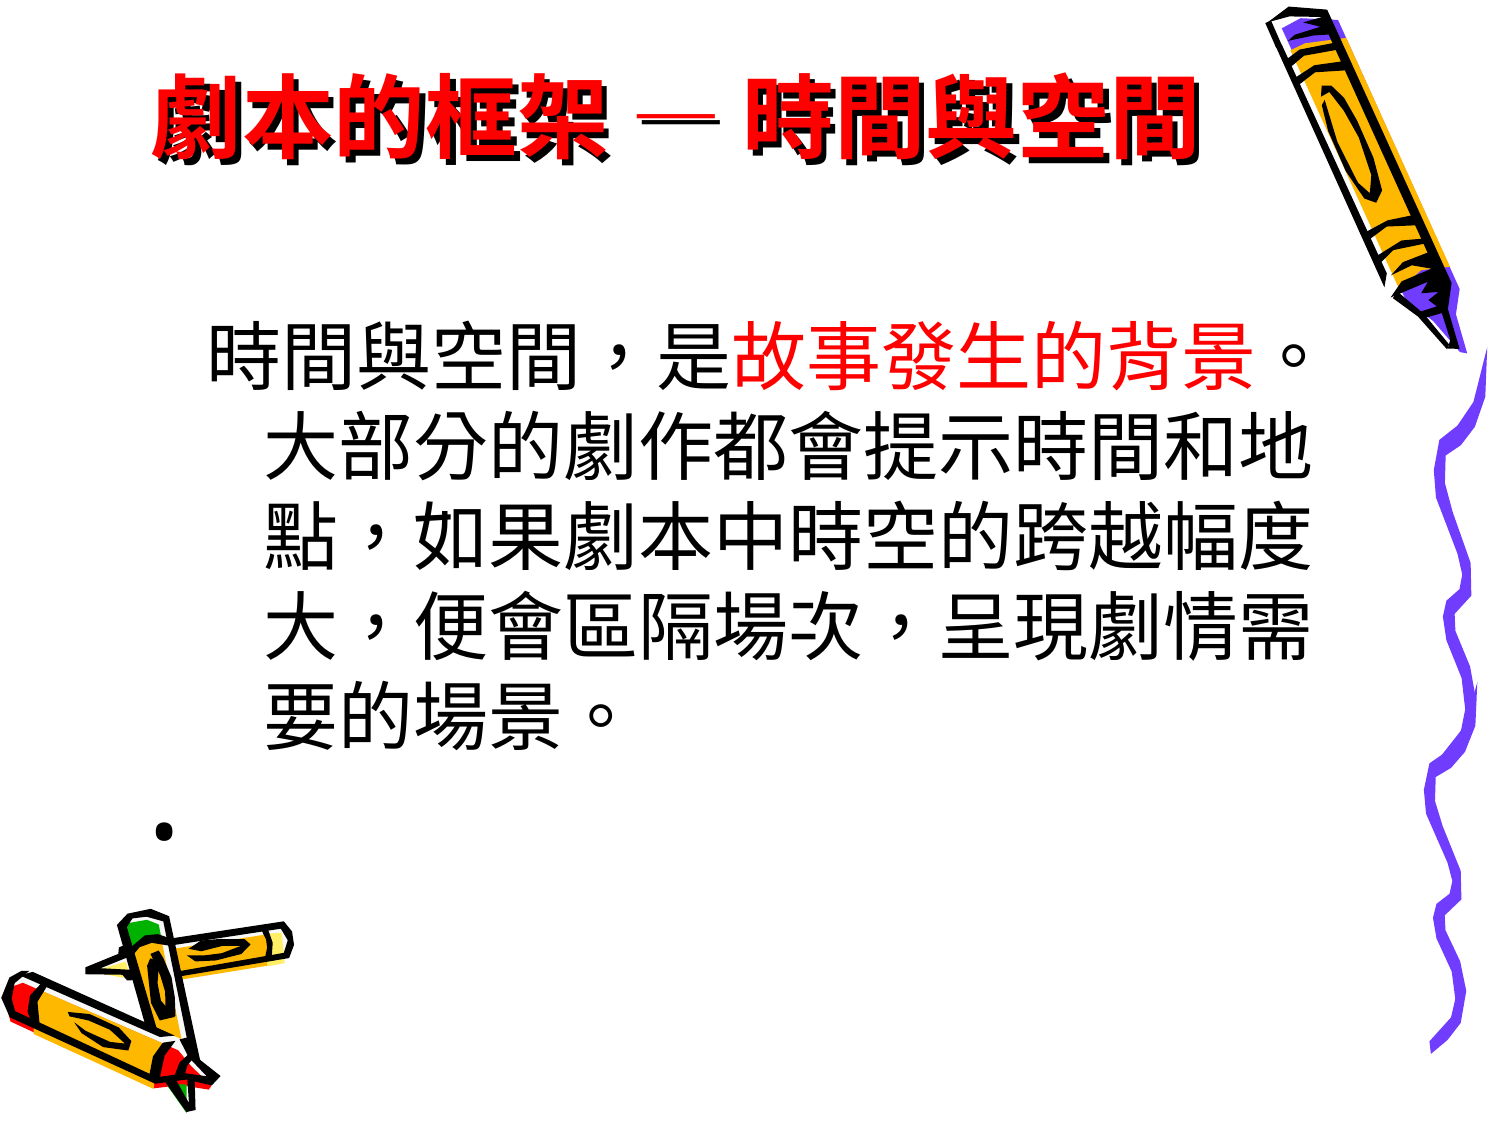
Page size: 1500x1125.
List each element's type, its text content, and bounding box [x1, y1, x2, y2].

title 劇本的框架 — 時間與空間 [112, 24, 1240, 288]
list 時間與空間，是故事發生的背景。大部分的劇作都會提示時間和地點，如果劇本中時空的跨越幅度大，便會區隔場次，呈現劇情需要的場景。 [135, 302, 1399, 903]
